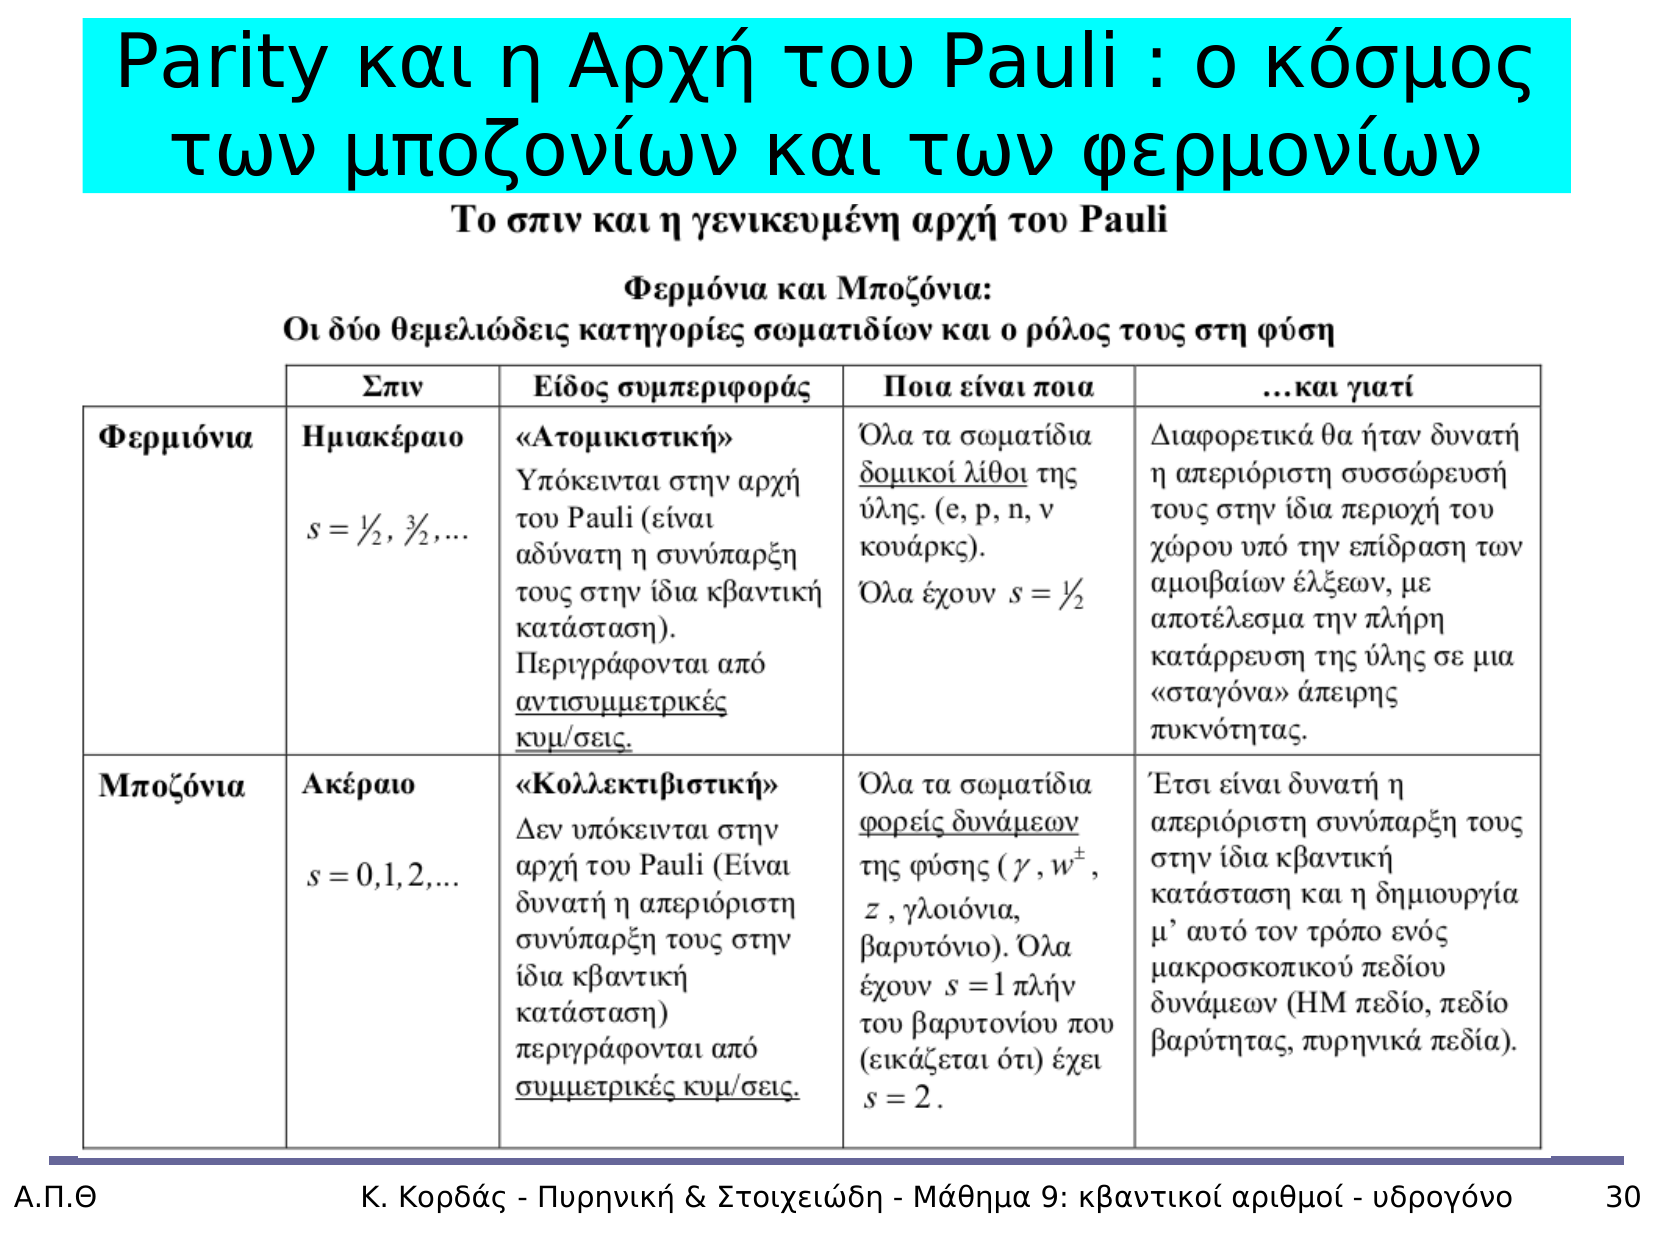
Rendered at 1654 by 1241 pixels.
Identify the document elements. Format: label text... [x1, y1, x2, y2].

title Parity και η Αρχή του Pauli : ο κόσμος των μποζονίων και των φερμονίων [82, 18, 1571, 194]
picture [78, 204, 1551, 1158]
